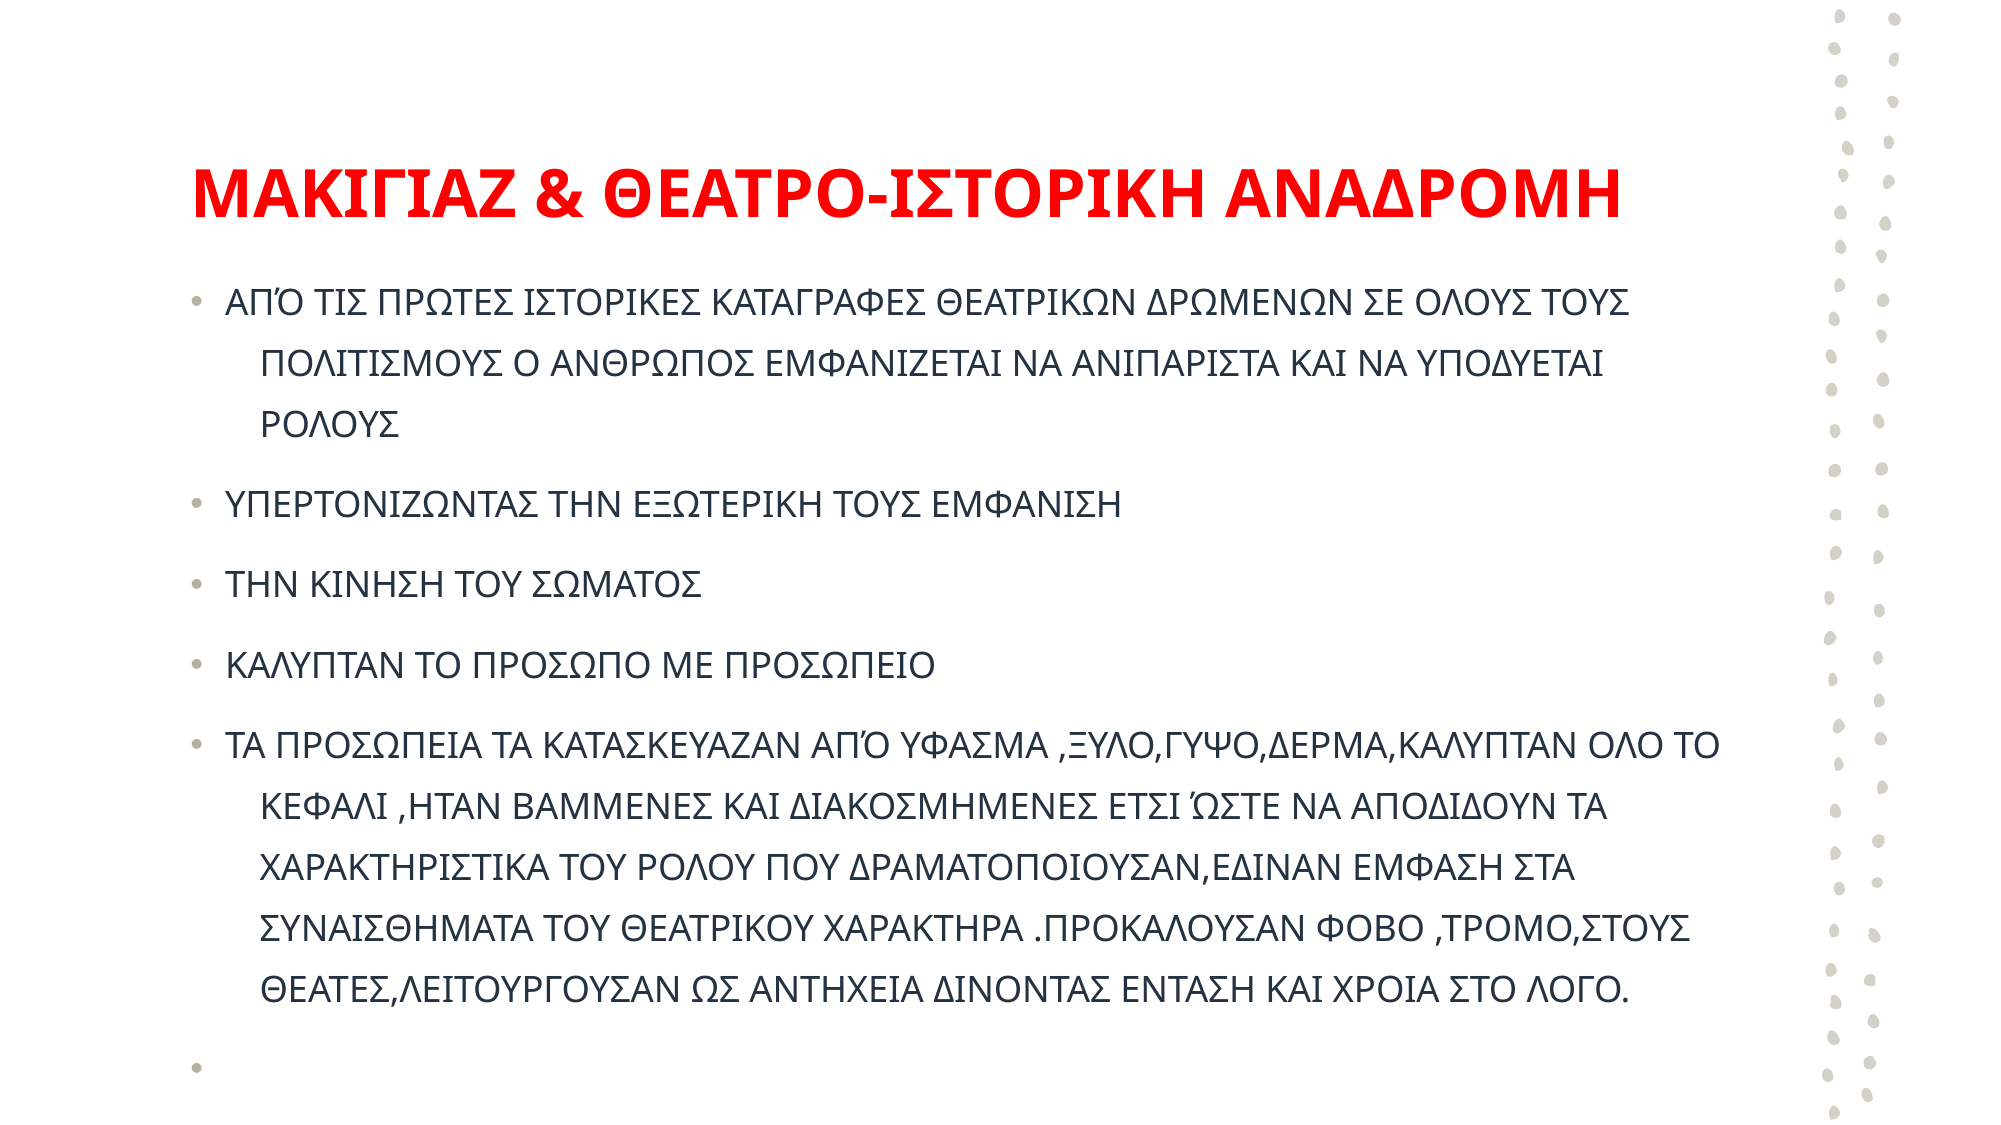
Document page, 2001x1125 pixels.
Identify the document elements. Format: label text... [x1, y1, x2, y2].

title ΜΑΚΙΓΙΑΖ & ΘΕΑΤΡΟ-ΙΣΤΟΡΙΚΗ ΑΝΑΔΡΟΜΗ [175, 82, 1684, 254]
list ΑΠΌ ΤΙΣ ΠΡΩΤΕΣ ΙΣΤΟΡΙΚΕΣ ΚΑΤΑΓΡΑΦΕΣ ΘΕΑΤΡΙΚΩΝ ΔΡΩΜΕΝΩΝ ΣΕ ΟΛΟΥΣ ΤΟΥΣ ΠΟΛΙΤΙΣΜΟΥΣ Ο ΑΝΘΡΩΠΟΣ ΕΜΦΑΝΙΖΕΤΑΙ ΝΑ ΑΝΙΠΑΡΙΣΤΑ ΚΑΙ ΝΑ ΥΠΟΔΥΕΤΑΙ ΡΟΛΟΥΣ ΥΠΕΡΤΟΝΙΖΩΝΤΑΣ ΤΗΝ ΕΞΩΤΕΡΙΚΗ ΤΟΥΣ ΕΜΦΑΝΙΣΗ ΤΗΝ ΚΙΝΗΣΗ ΤΟΥ ΣΩΜΑΤΟΣ ΚΑΛΥΠΤΑΝ ΤΟ ΠΡΟΣΩΠΟ ΜΕ ΠΡΟΣΩΠΕΙΟ ΤΑ ΠΡΟΣΩΠΕΙΑ ΤΑ ΚΑΤΑΣΚΕΥΑΖΑΝ ΑΠΌ ΥΦΑΣΜΑ ,ΞΥΛΟ,ΓΥΨΟ,ΔΕΡΜΑ,ΚΑΛΥΠΤΑΝ ΟΛΟ ΤΟ ΚΕΦΑΛΙ ,ΗΤΑΝ ΒΑΜΜΕΝΕΣ ΚΑΙ ΔΙΑΚΟΣΜΗΜΕΝΕΣ ΕΤΣΙ ΏΣΤΕ ΝΑ ΑΠΟΔΙΔΟΥΝ ΤΑ ΧΑΡΑΚΤΗΡΙΣΤΙΚΑ ΤΟΥ ΡΟΛΟΥ ΠΟΥ ΔΡΑΜΑΤΟΠΟΙΟΥΣΑΝ,ΕΔΙΝΑΝ ΕΜΦΑΣΗ ΣΤΑ ΣΥΝΑΙΣΘΗΜΑΤΑ ΤΟΥ ΘΕΑΤΡΙΚΟΥ ΧΑΡΑΚΤΗΡΑ .ΠΡΟΚΑΛΟΥΣΑΝ ΦΟΒΟ ,ΤΡΟΜΟ,ΣΤΟΥΣ ΘΕΑΤΕΣ,ΛΕΙΤΟΥΡΓΟΥΣΑΝ ΩΣ ΑΝΤΗΧΕΙΑ ΔΙΝΟΝΤΑΣ ΕΝΤΑΣΗ ΚΑΙ ΧΡΟΙΑ ΣΤΟ ΛΟΓΟ. [175, 254, 1756, 1022]
